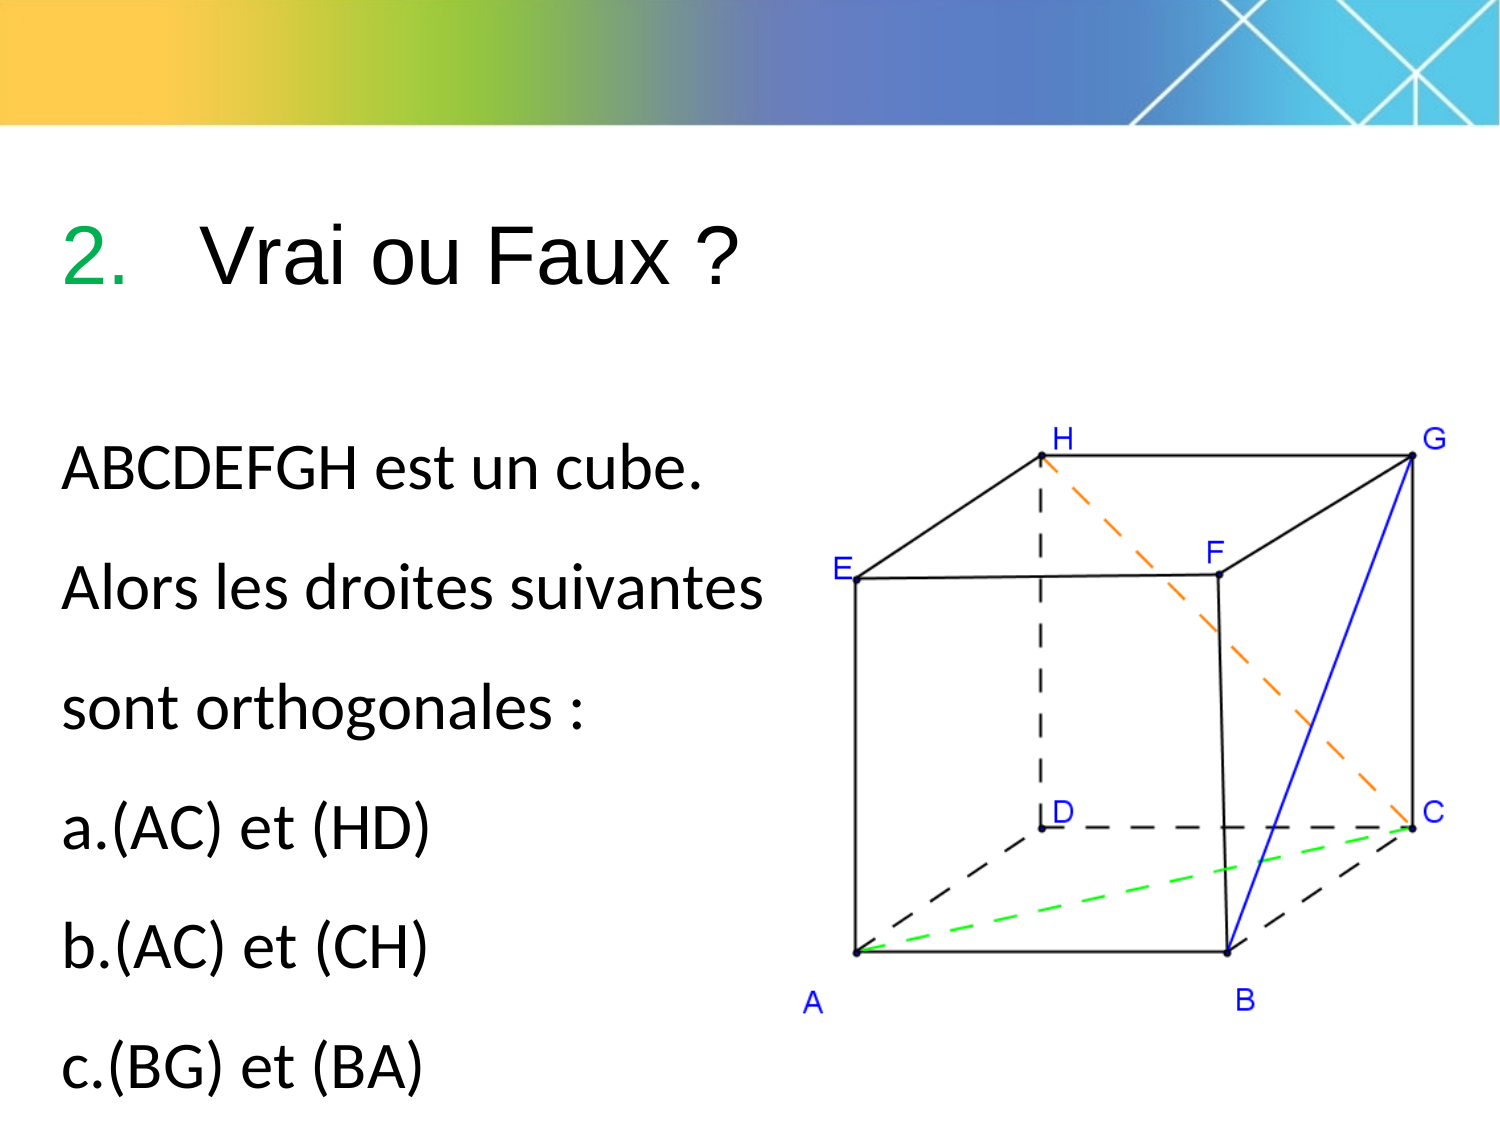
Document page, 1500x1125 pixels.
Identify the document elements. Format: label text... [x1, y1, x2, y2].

text_box Vrai ou Faux ? [46, 164, 1500, 339]
text_box ABCDEFGH est un cube. Alors les droites suivantes sont orthogonales : (AC) et (HD) (AC) et (CH) (BG) et (BA) [46, 374, 1500, 1111]
picture [0, 0, 1500, 127]
picture [790, 410, 1465, 1032]
